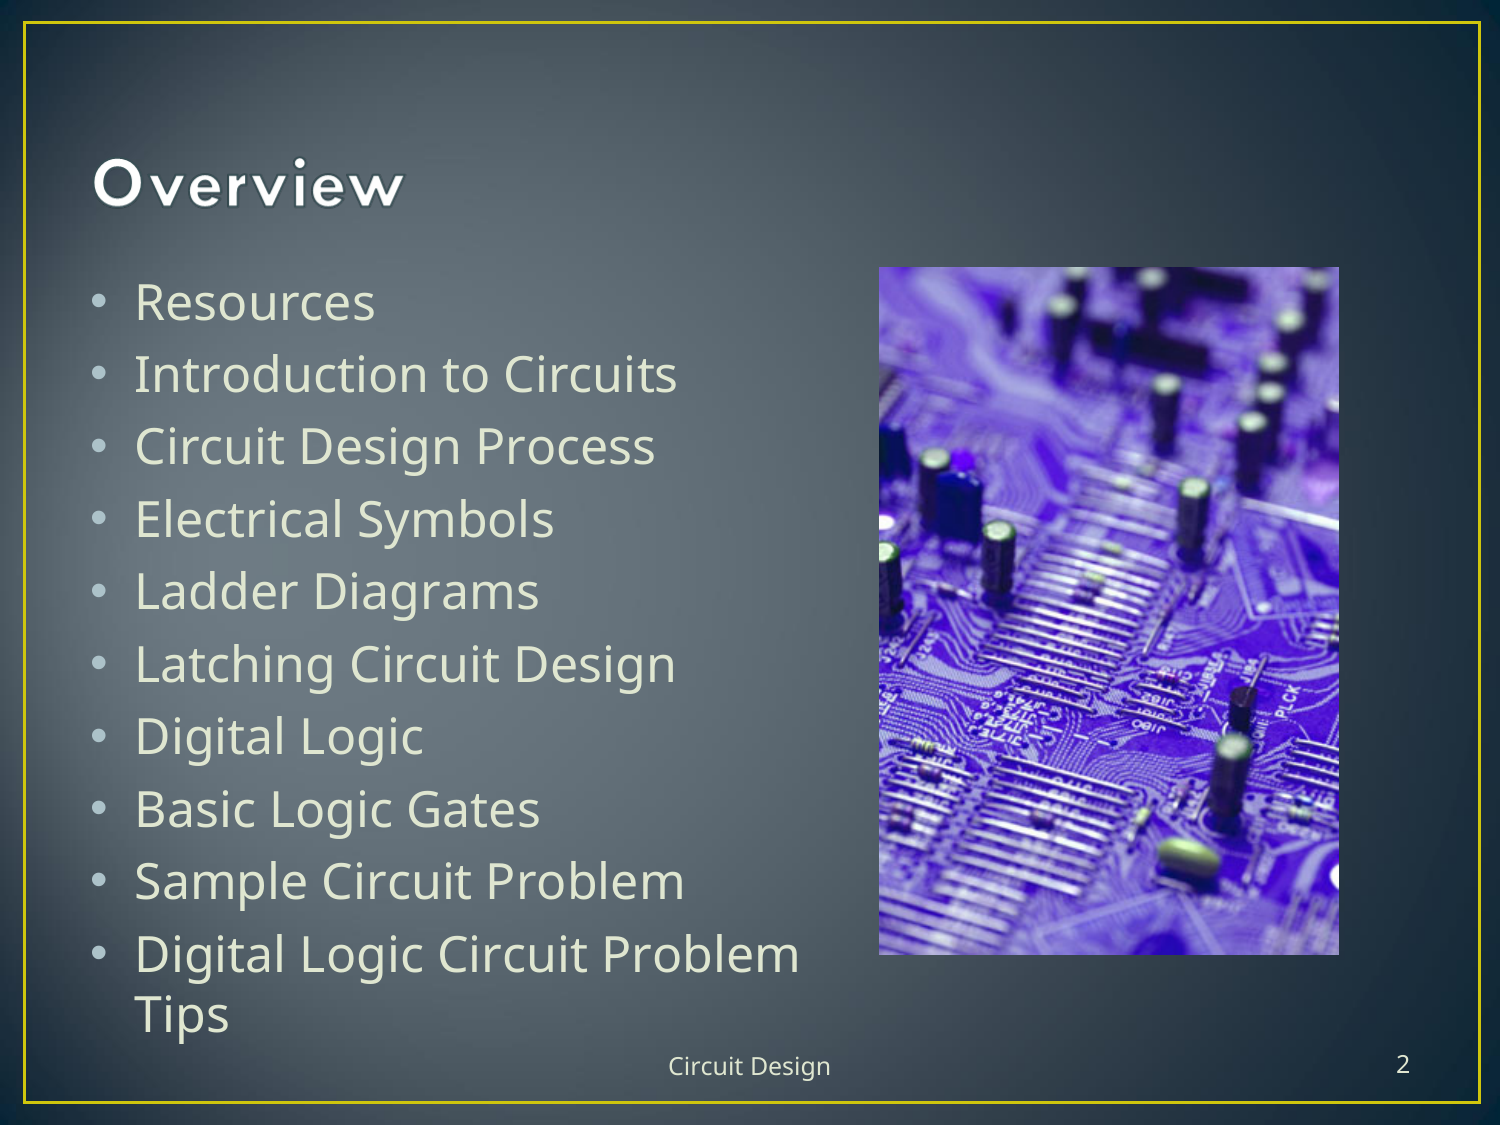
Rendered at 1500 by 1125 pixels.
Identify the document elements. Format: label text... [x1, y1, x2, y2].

text_box [45, 45, 1426, 272]
text_box <number> [1074, 1035, 1426, 1096]
text_box Circuit Design [464, 1035, 1036, 1096]
list Resources Introduction to Circuits Circuit Design Process Electrical Symbols Ladder Diagrams Latching Circuit Design Digital Logic Basic Logic Gates Sample Circuit Problem Digital Logic Circuit Problem Tips [75, 262, 869, 1006]
picture [0, 0, 1500, 1125]
